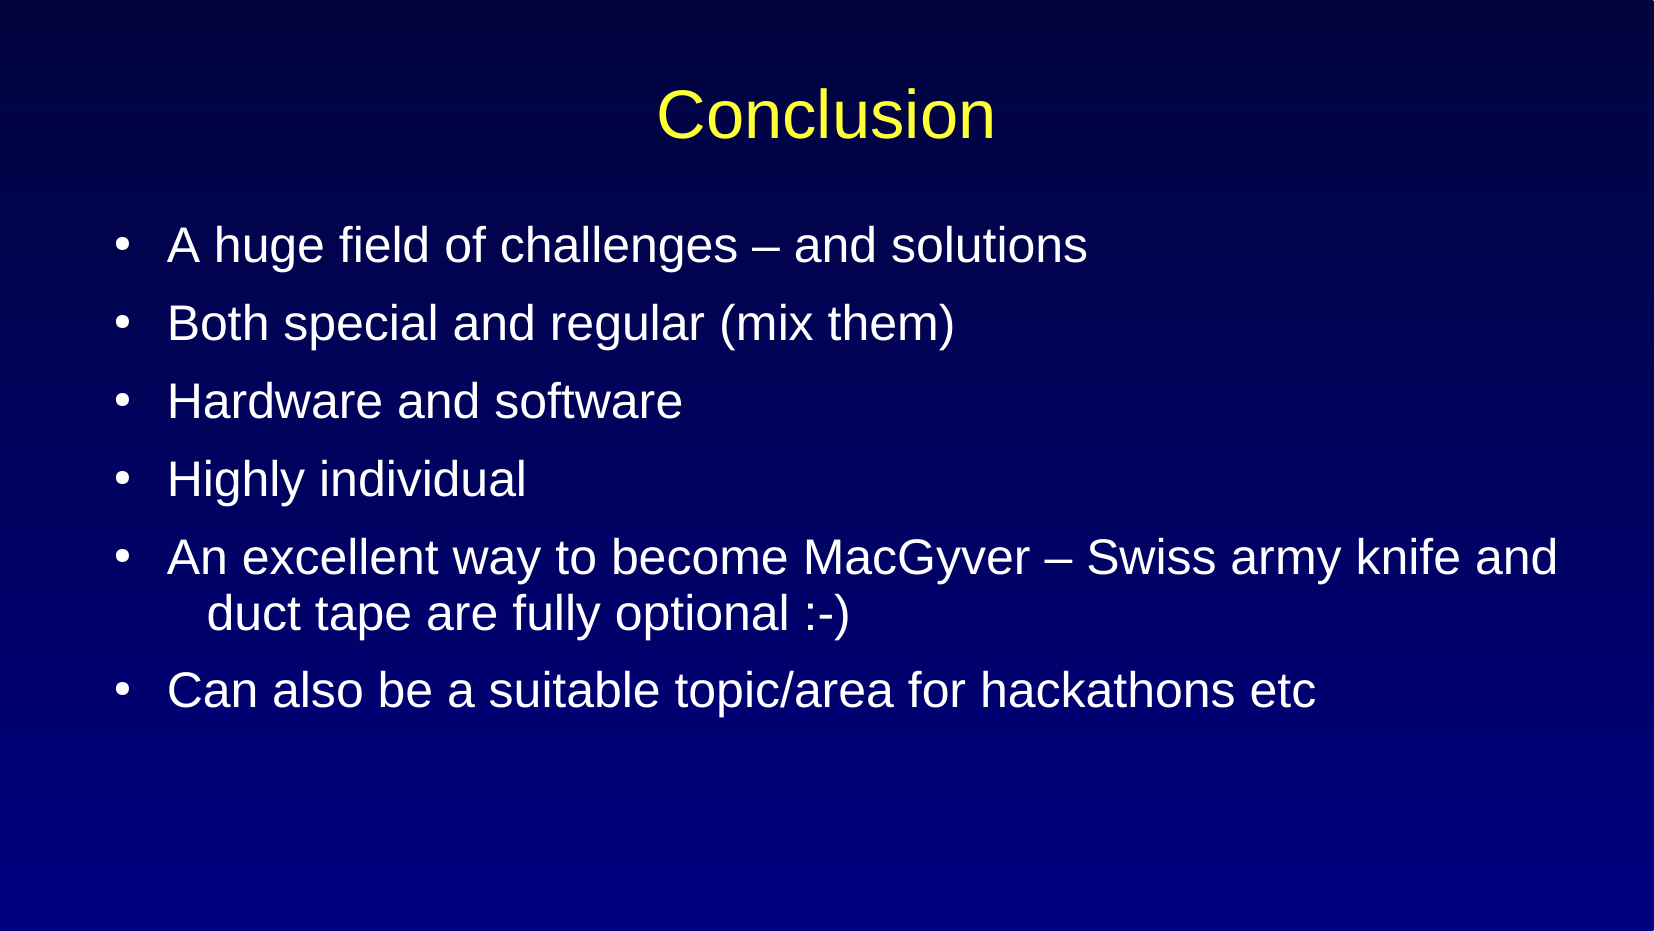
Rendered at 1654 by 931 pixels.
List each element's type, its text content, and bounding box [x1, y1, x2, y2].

title Conclusion [82, 37, 1571, 193]
list A huge field of challenges – and solutions Both special and regular (mix them) Hardware and software Highly individual An excellent way to become MacGyver – Swiss army knife and duct tape are fully optional :-) Can also be a suitable topic/area for hackathons etc [82, 217, 1571, 758]
